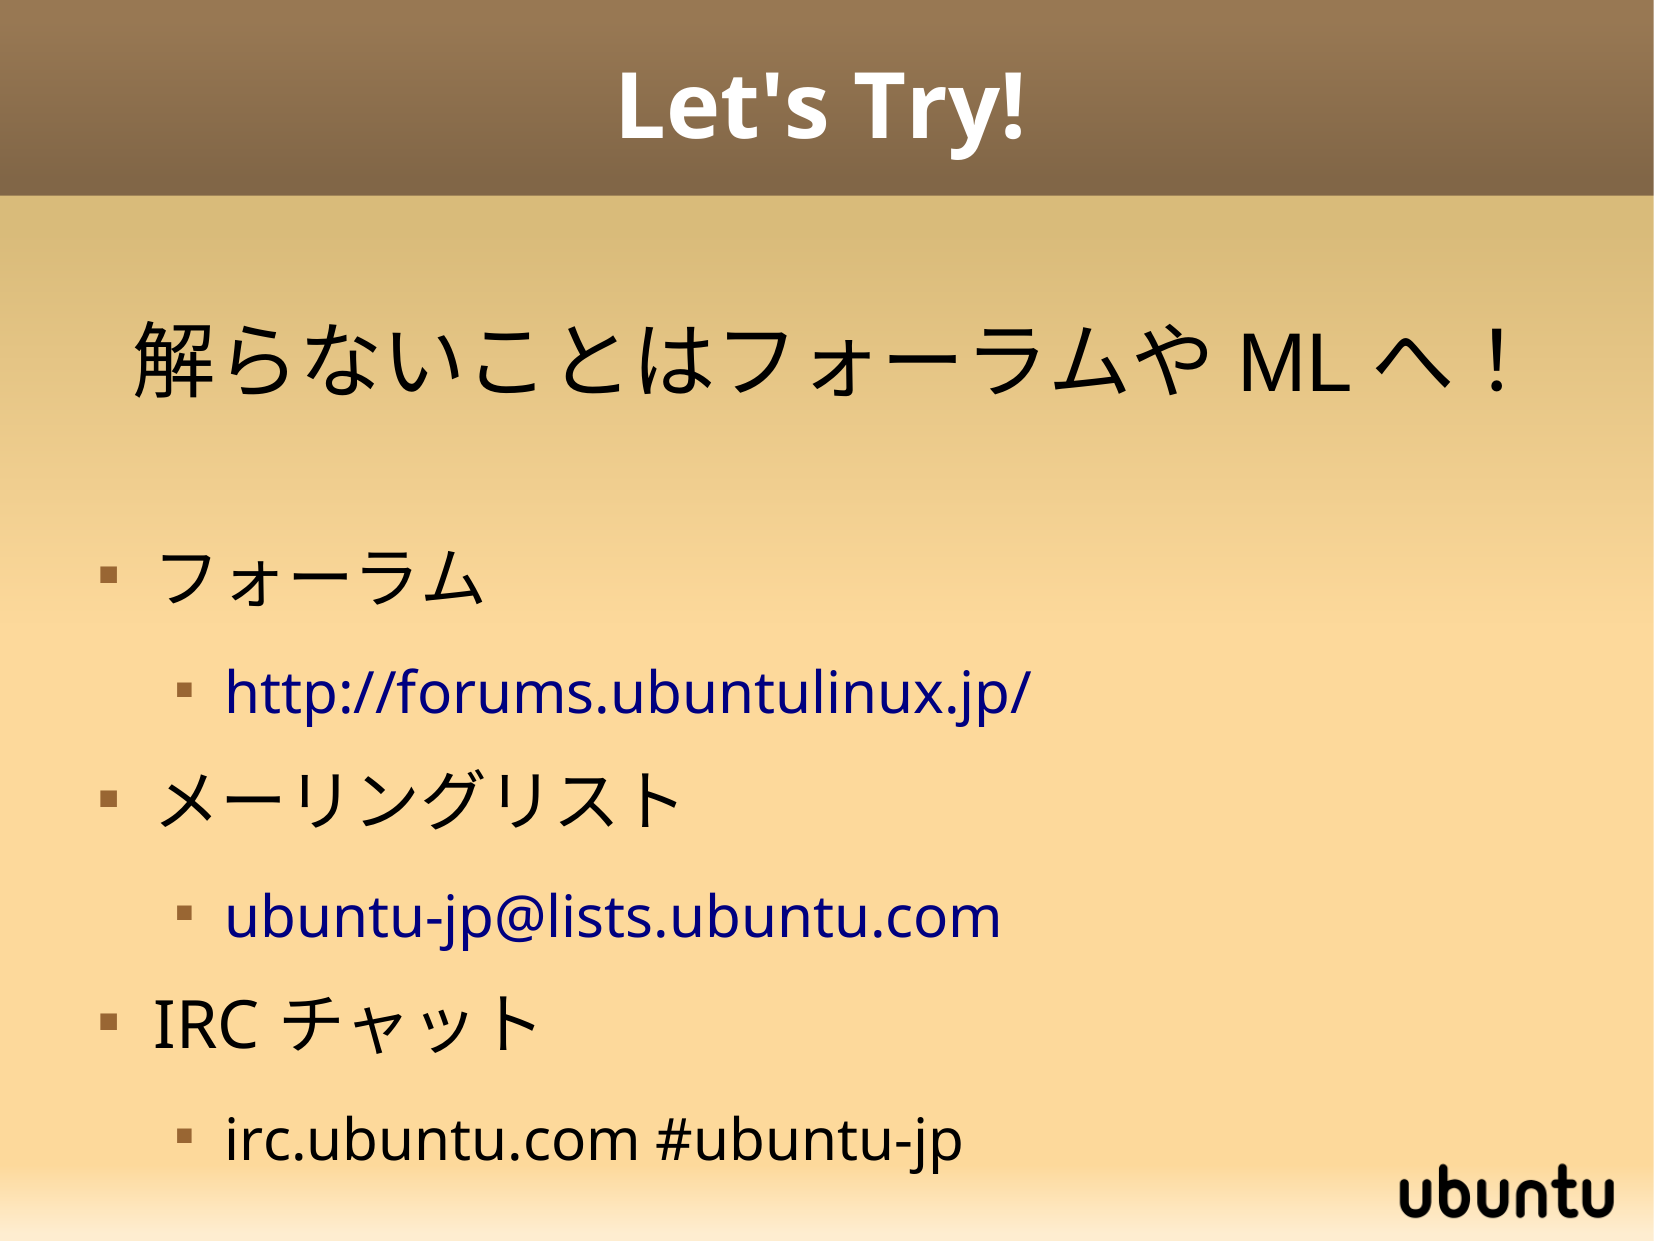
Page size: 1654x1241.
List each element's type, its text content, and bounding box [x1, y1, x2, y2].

title Let's Try! [76, 0, 1565, 208]
text_box 解らないことはフォーラムやMLへ！ [118, 295, 1545, 404]
list フォーラム http://forums.ubuntulinux.jp/ メーリングリスト ubuntu-jp@lists.ubuntu.com IRCチャット irc.ubuntu.com #ubuntu-jp [82, 531, 1571, 1094]
picture [0, 0, 1654, 1241]
